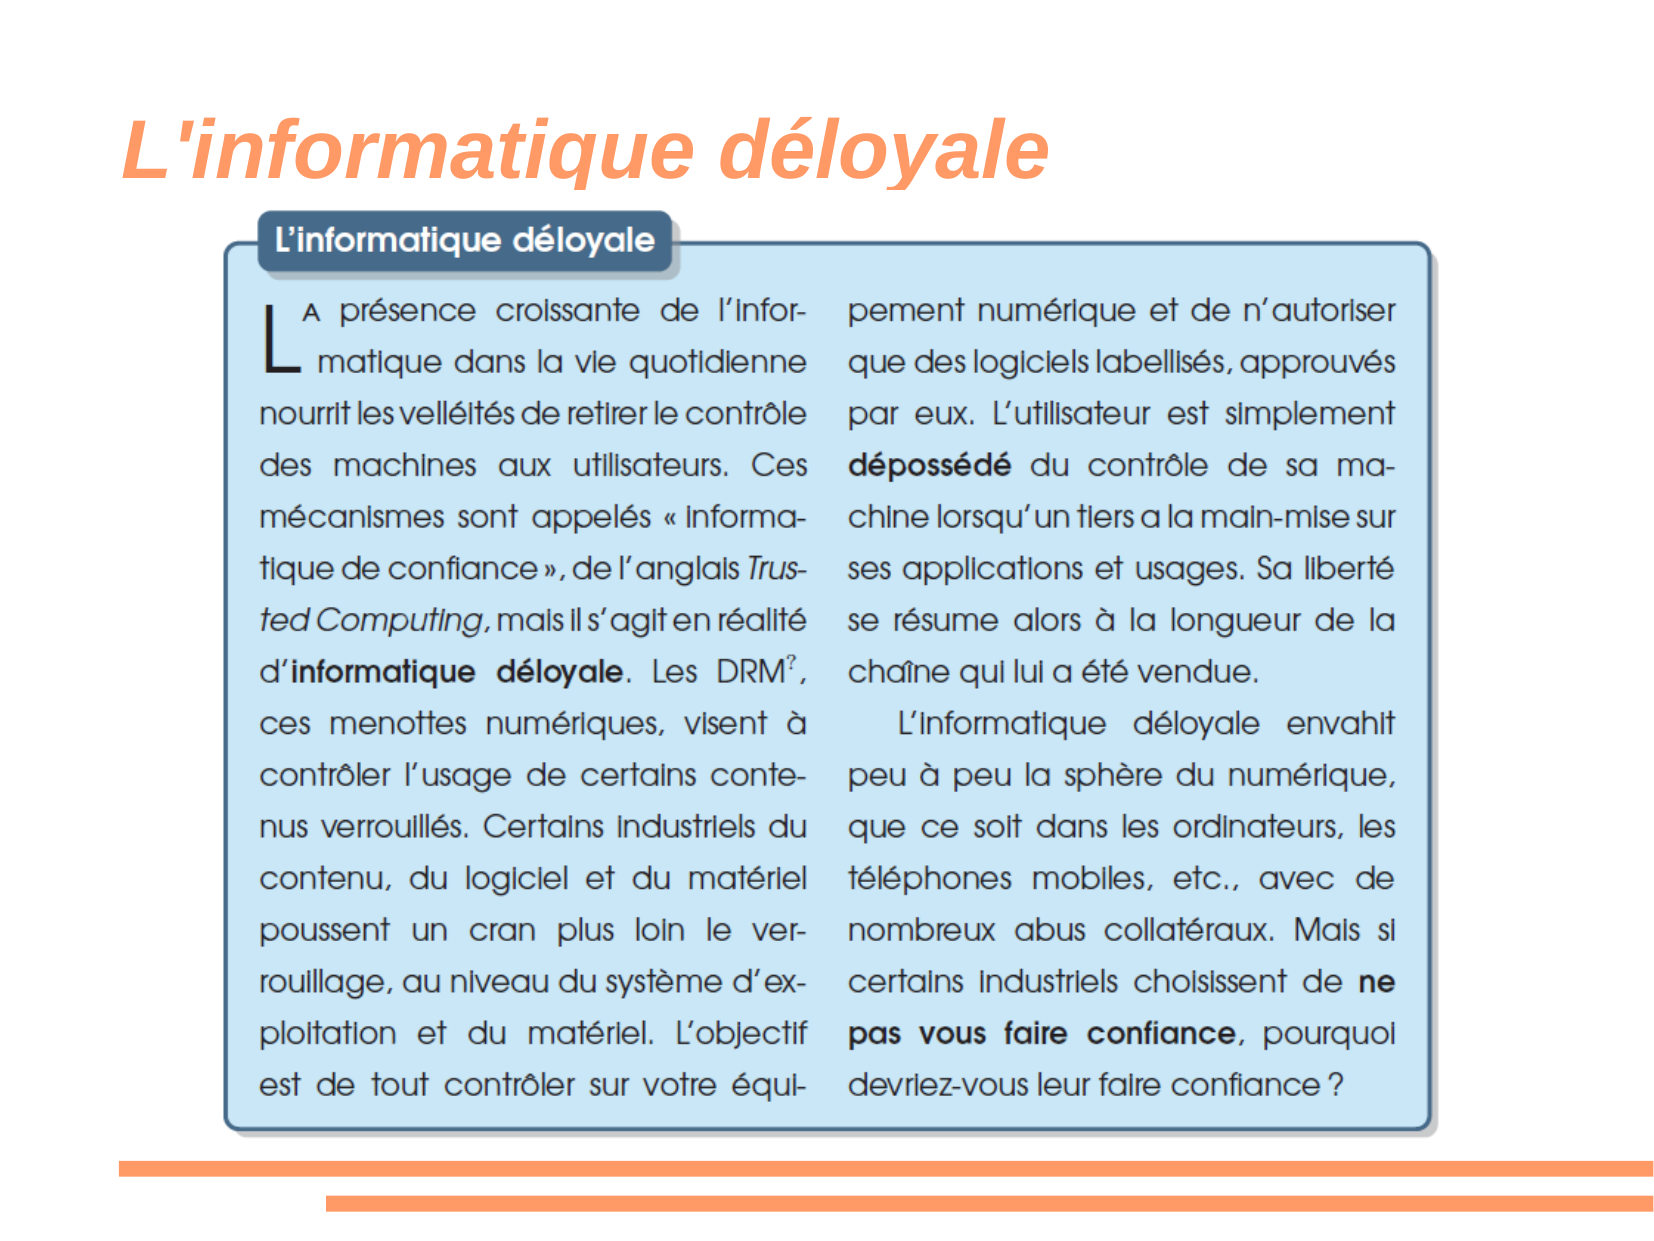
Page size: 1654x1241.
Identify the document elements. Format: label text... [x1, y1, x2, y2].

picture [206, 190, 1452, 1152]
title L'informatique déloyale [121, 46, 1534, 254]
